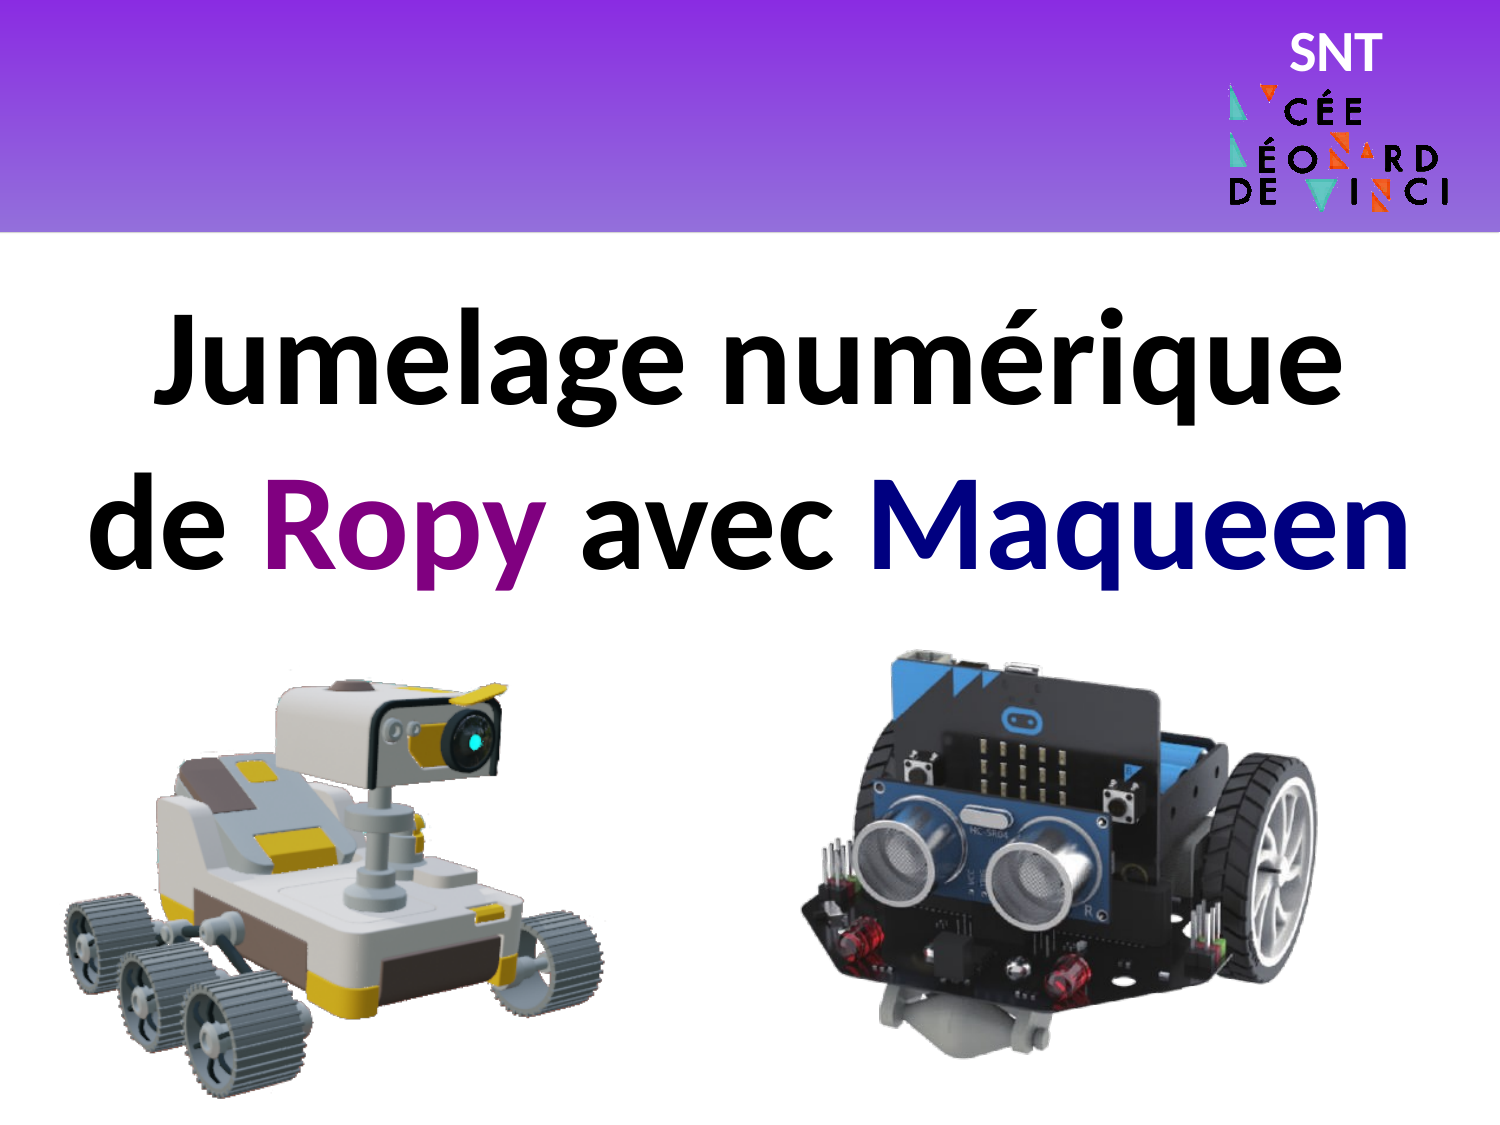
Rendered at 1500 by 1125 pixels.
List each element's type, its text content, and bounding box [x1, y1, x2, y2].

picture [48, 665, 615, 1120]
text_box [0, 0, 1500, 232]
subtitle Jumelage numérique de Ropy avec Maqueen [0, 259, 1500, 548]
text_box SNT [1226, 6, 1447, 78]
picture [1224, 78, 1450, 215]
picture [779, 639, 1349, 1085]
